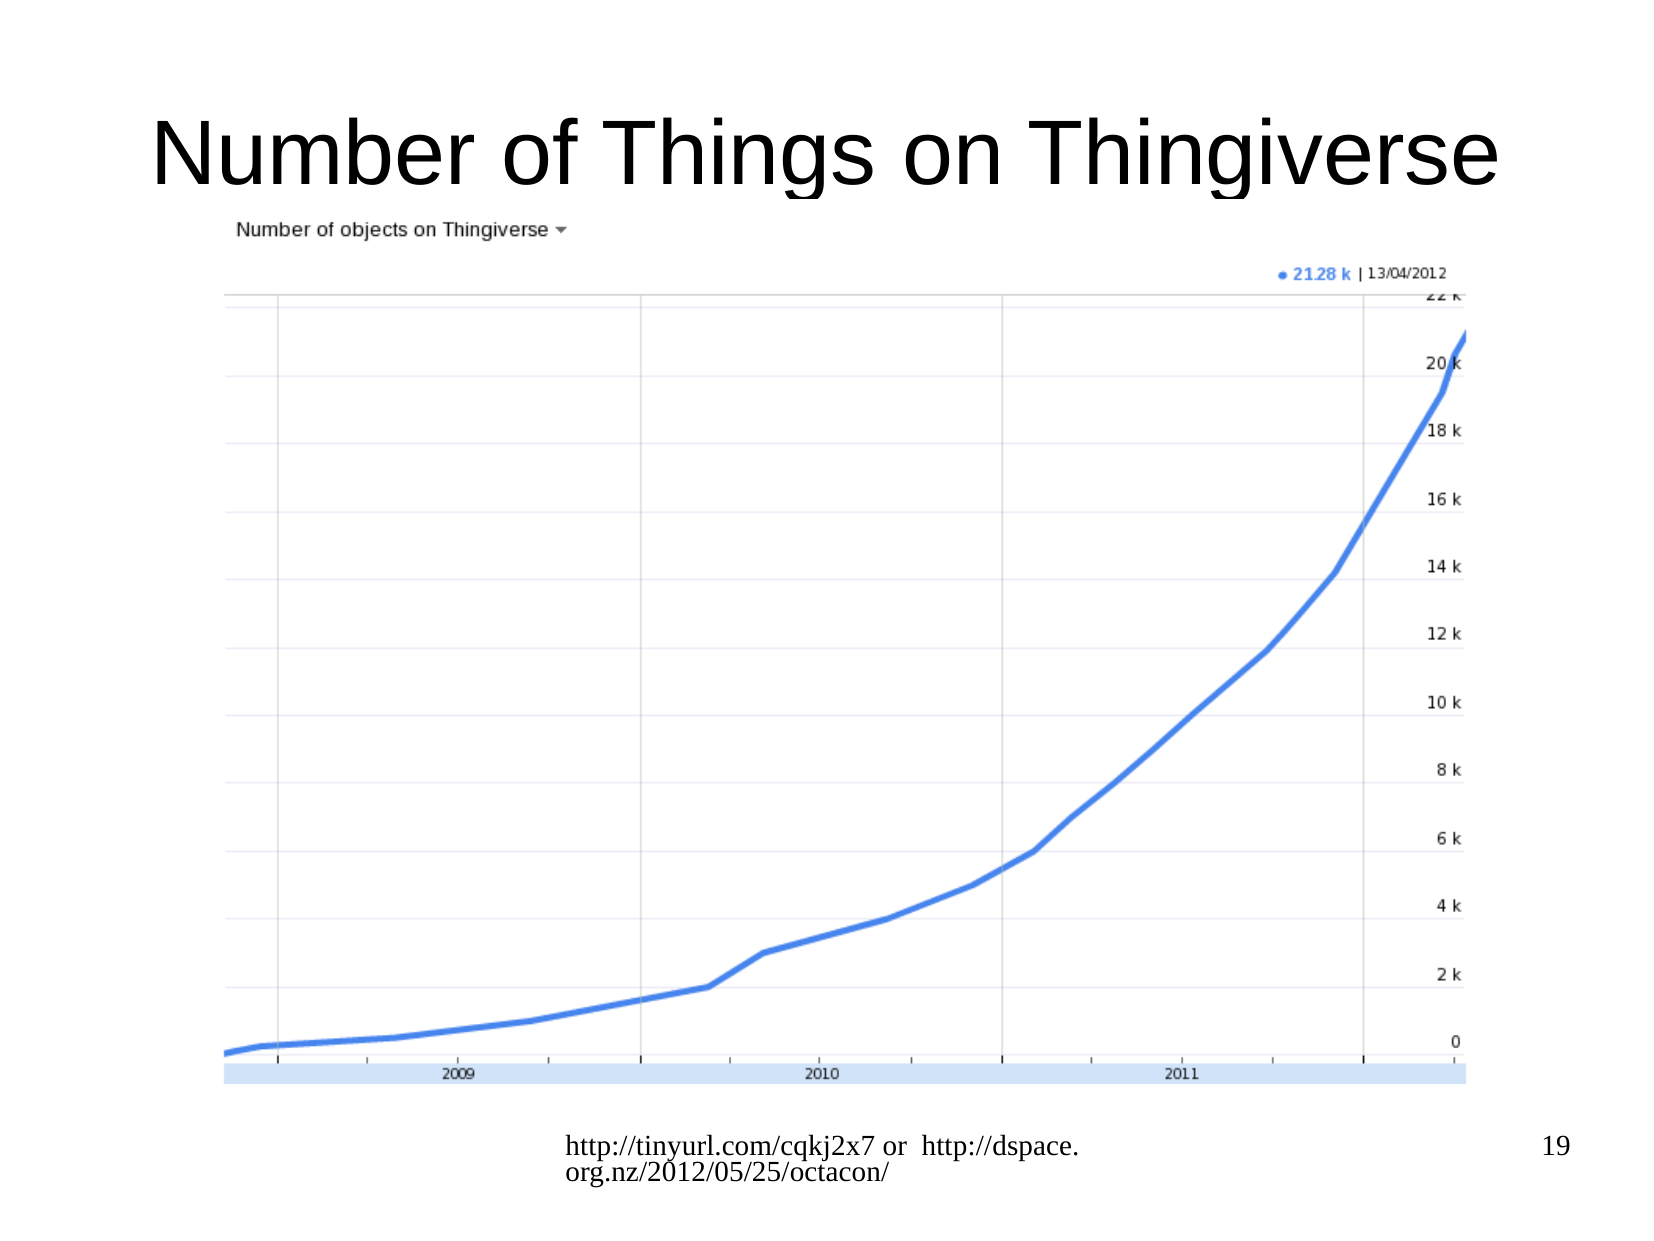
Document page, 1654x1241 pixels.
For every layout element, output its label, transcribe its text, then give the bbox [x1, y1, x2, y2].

title Number of Things on Thingiverse [82, 49, 1571, 257]
picture [218, 199, 1471, 1085]
